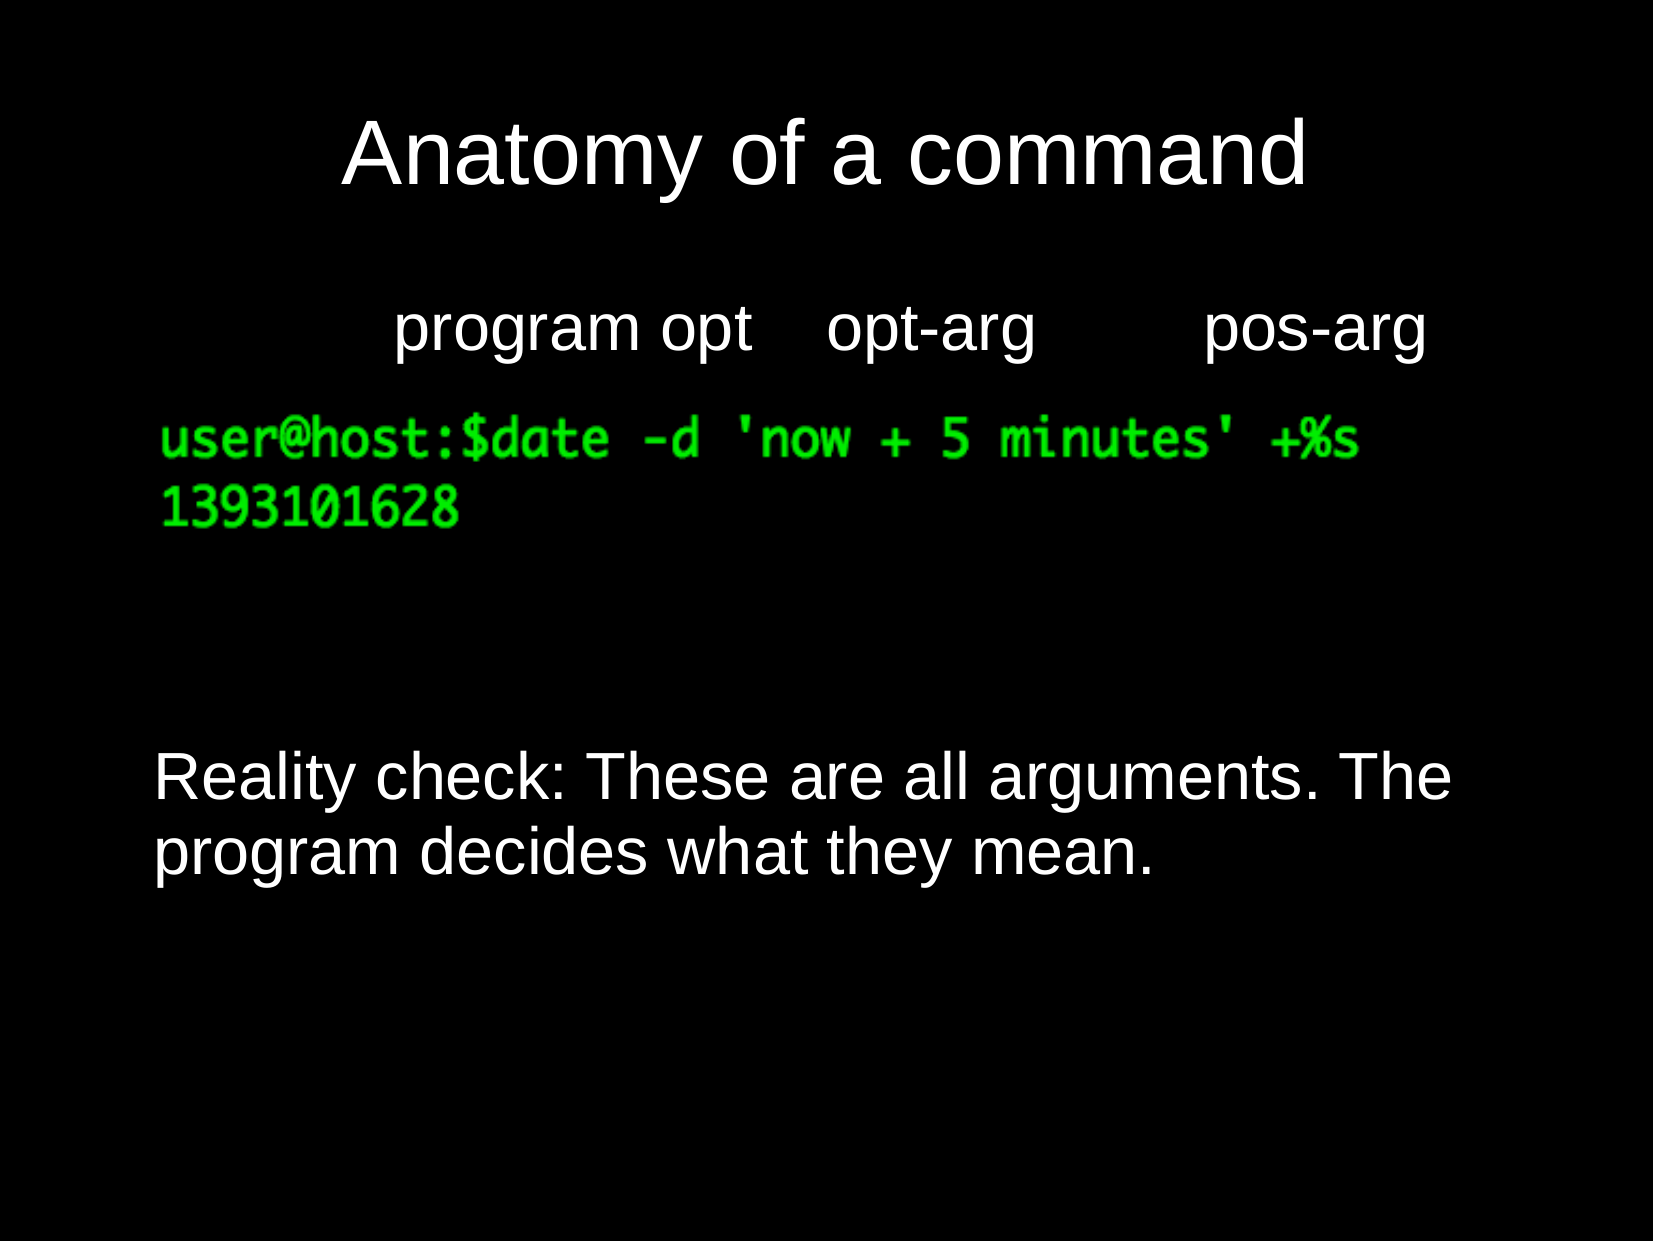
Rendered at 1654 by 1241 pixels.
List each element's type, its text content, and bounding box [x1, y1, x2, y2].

list program opt opt-arg pos-arg Reality check: These are all arguments. The program decides what they mean. [82, 290, 1538, 1010]
title Anatomy of a command [82, 49, 1571, 257]
picture [150, 404, 1441, 541]
